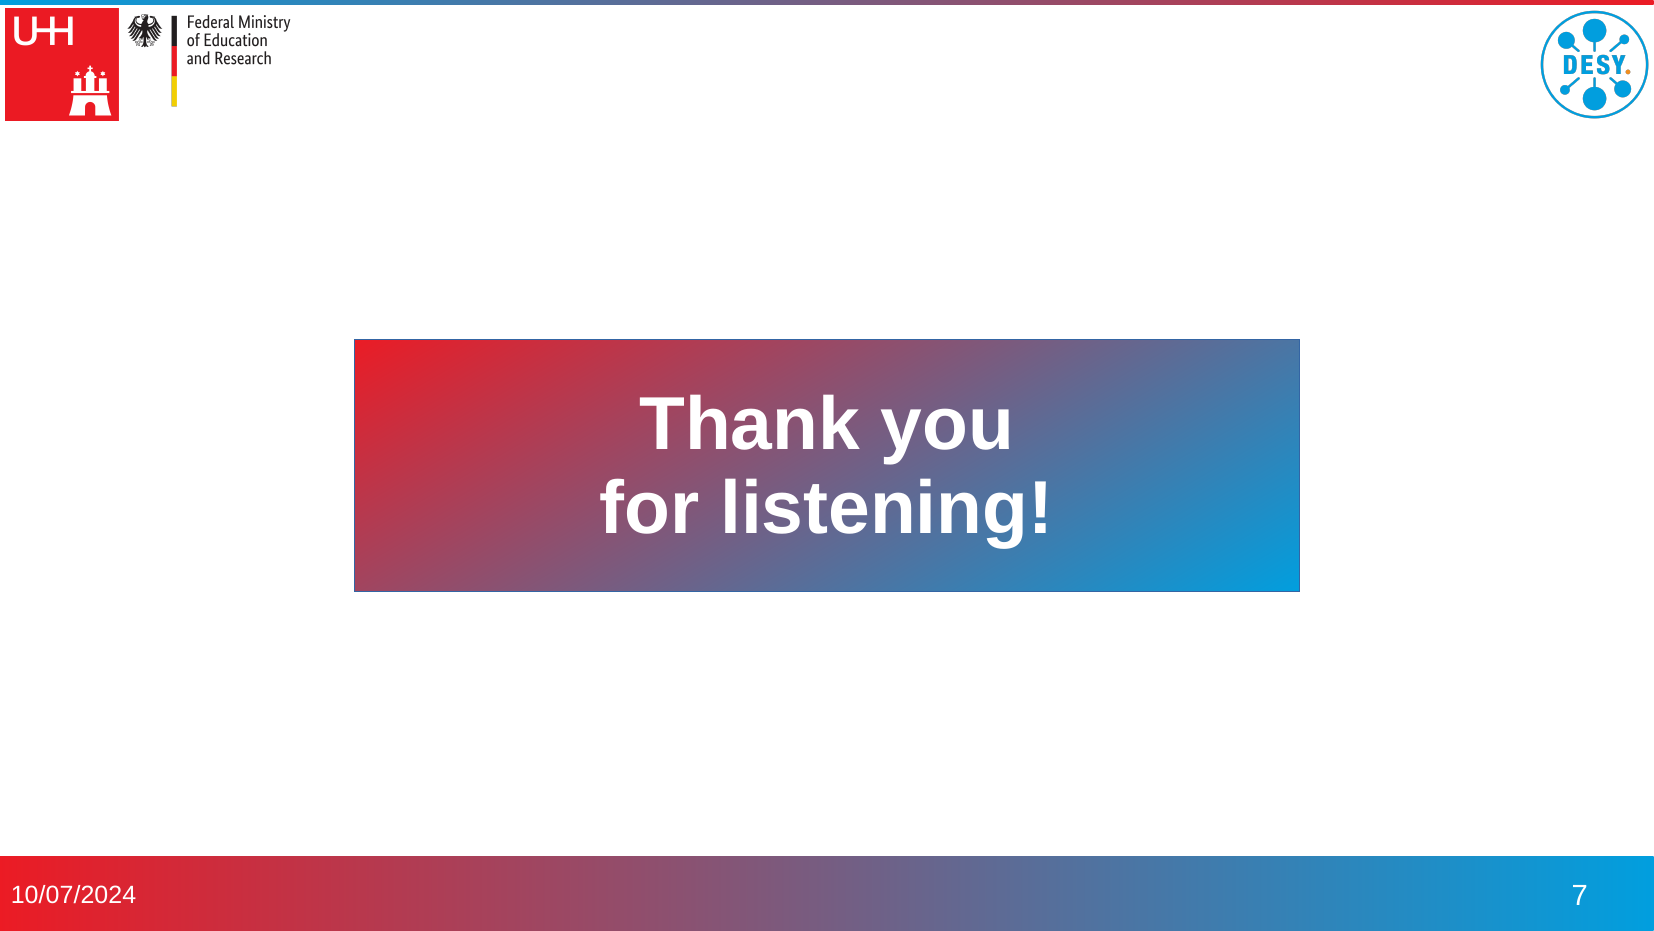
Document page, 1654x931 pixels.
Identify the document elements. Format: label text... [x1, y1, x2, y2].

text_box 10/07/2024 [0, 856, 148, 931]
text_box [1505, 856, 1654, 931]
text_box Thank you for listening! [354, 339, 1300, 592]
